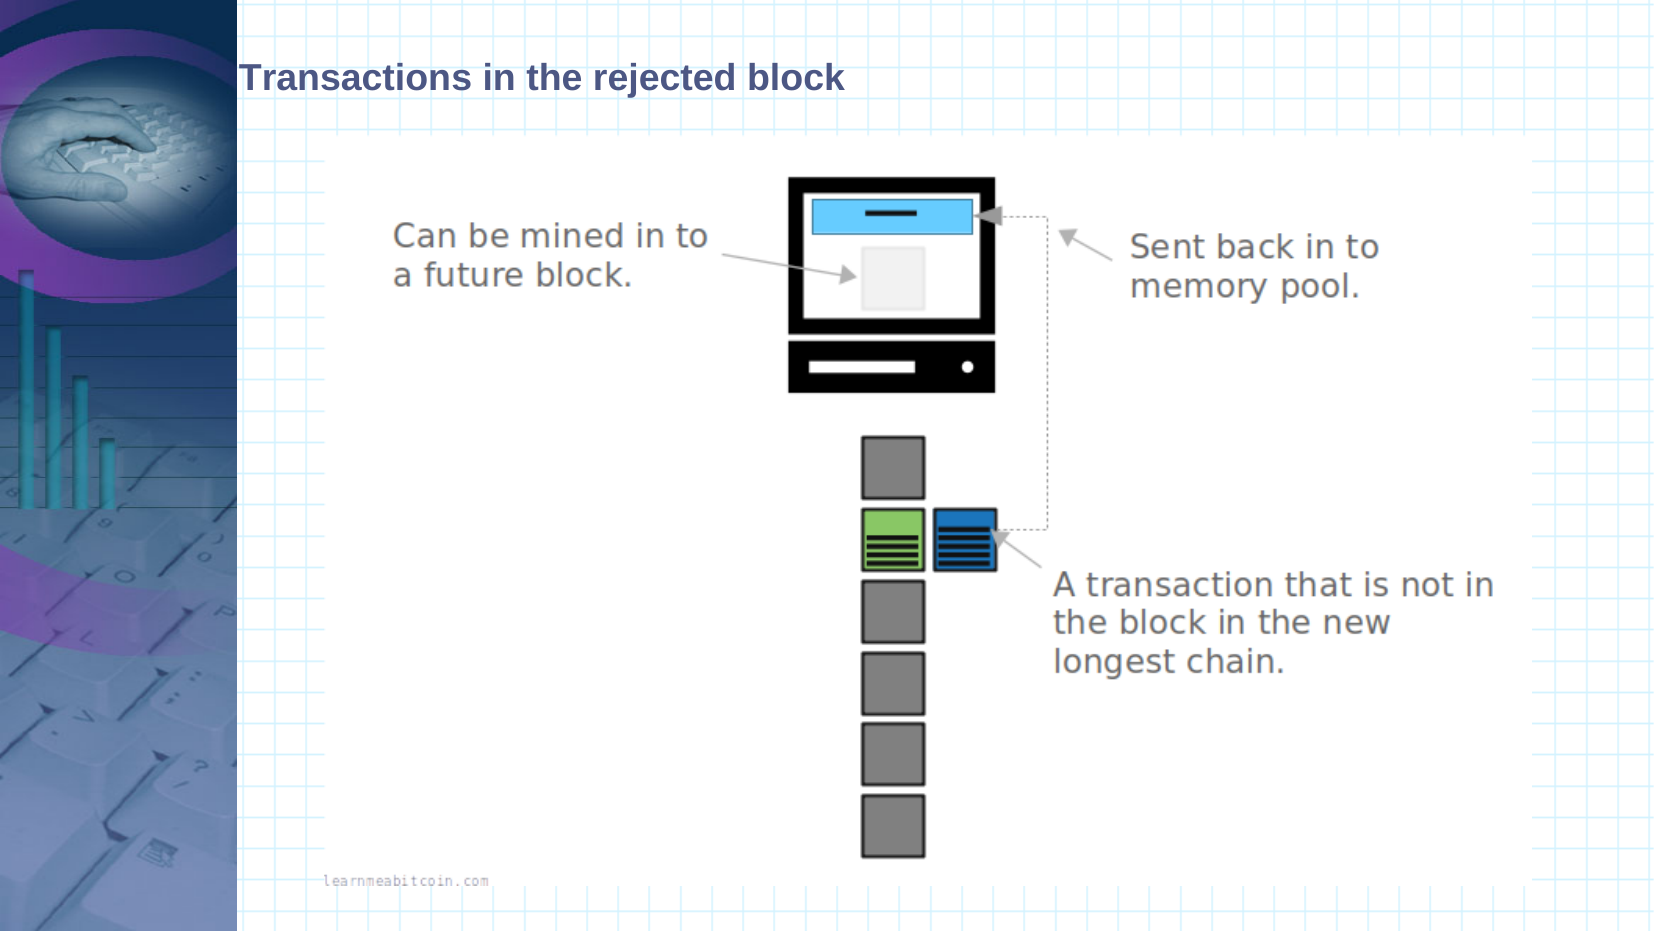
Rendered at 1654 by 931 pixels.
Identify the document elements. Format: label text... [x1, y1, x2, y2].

title Transactions in the rejected block [239, 0, 1625, 156]
picture [0, 0, 1654, 931]
